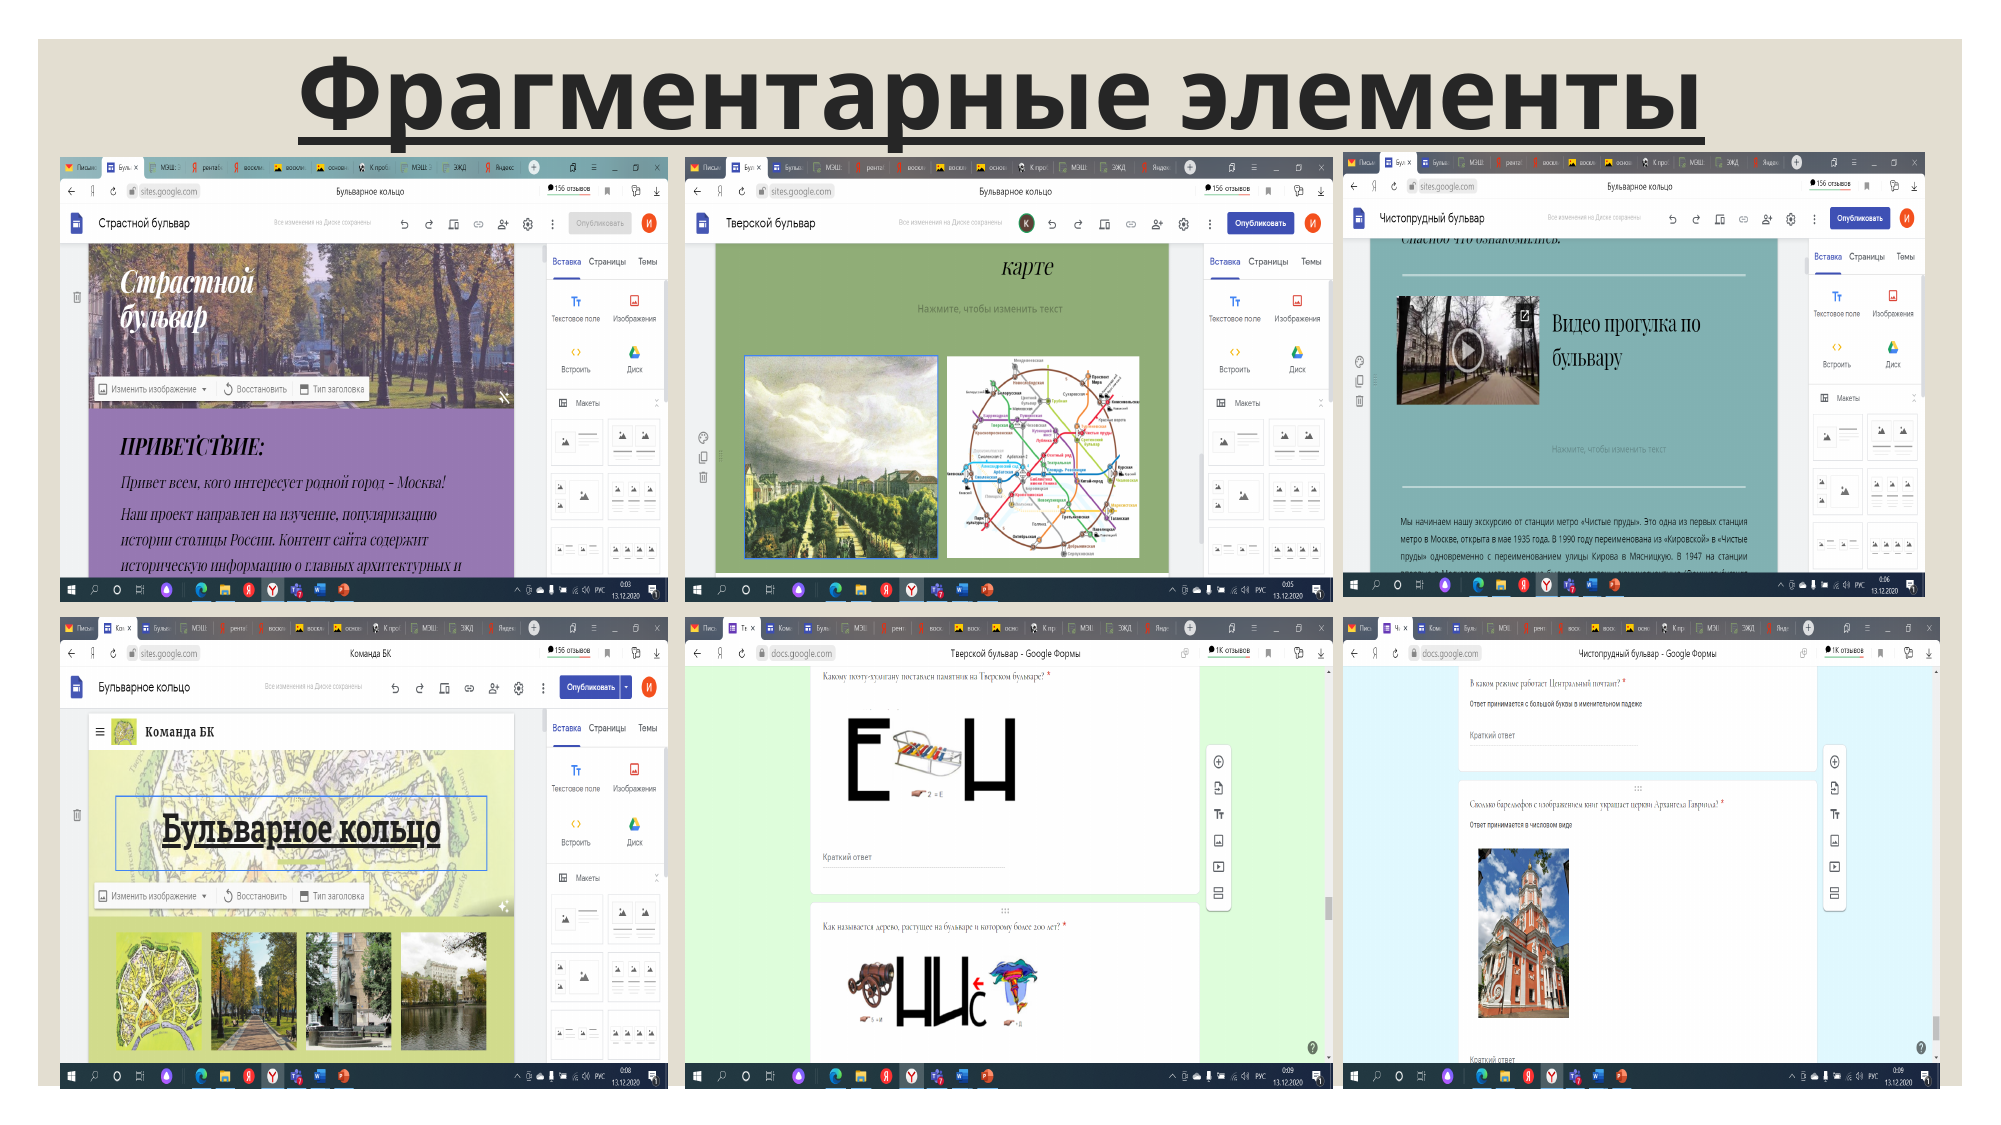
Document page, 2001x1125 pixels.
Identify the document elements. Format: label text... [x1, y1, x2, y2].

picture [60, 617, 668, 1090]
picture [60, 157, 668, 602]
picture [1343, 152, 1925, 597]
title Фрагментарные элементы продуктка [42, 35, 1961, 158]
picture [685, 157, 1333, 602]
picture [1343, 617, 1940, 1090]
picture [685, 617, 1333, 1090]
